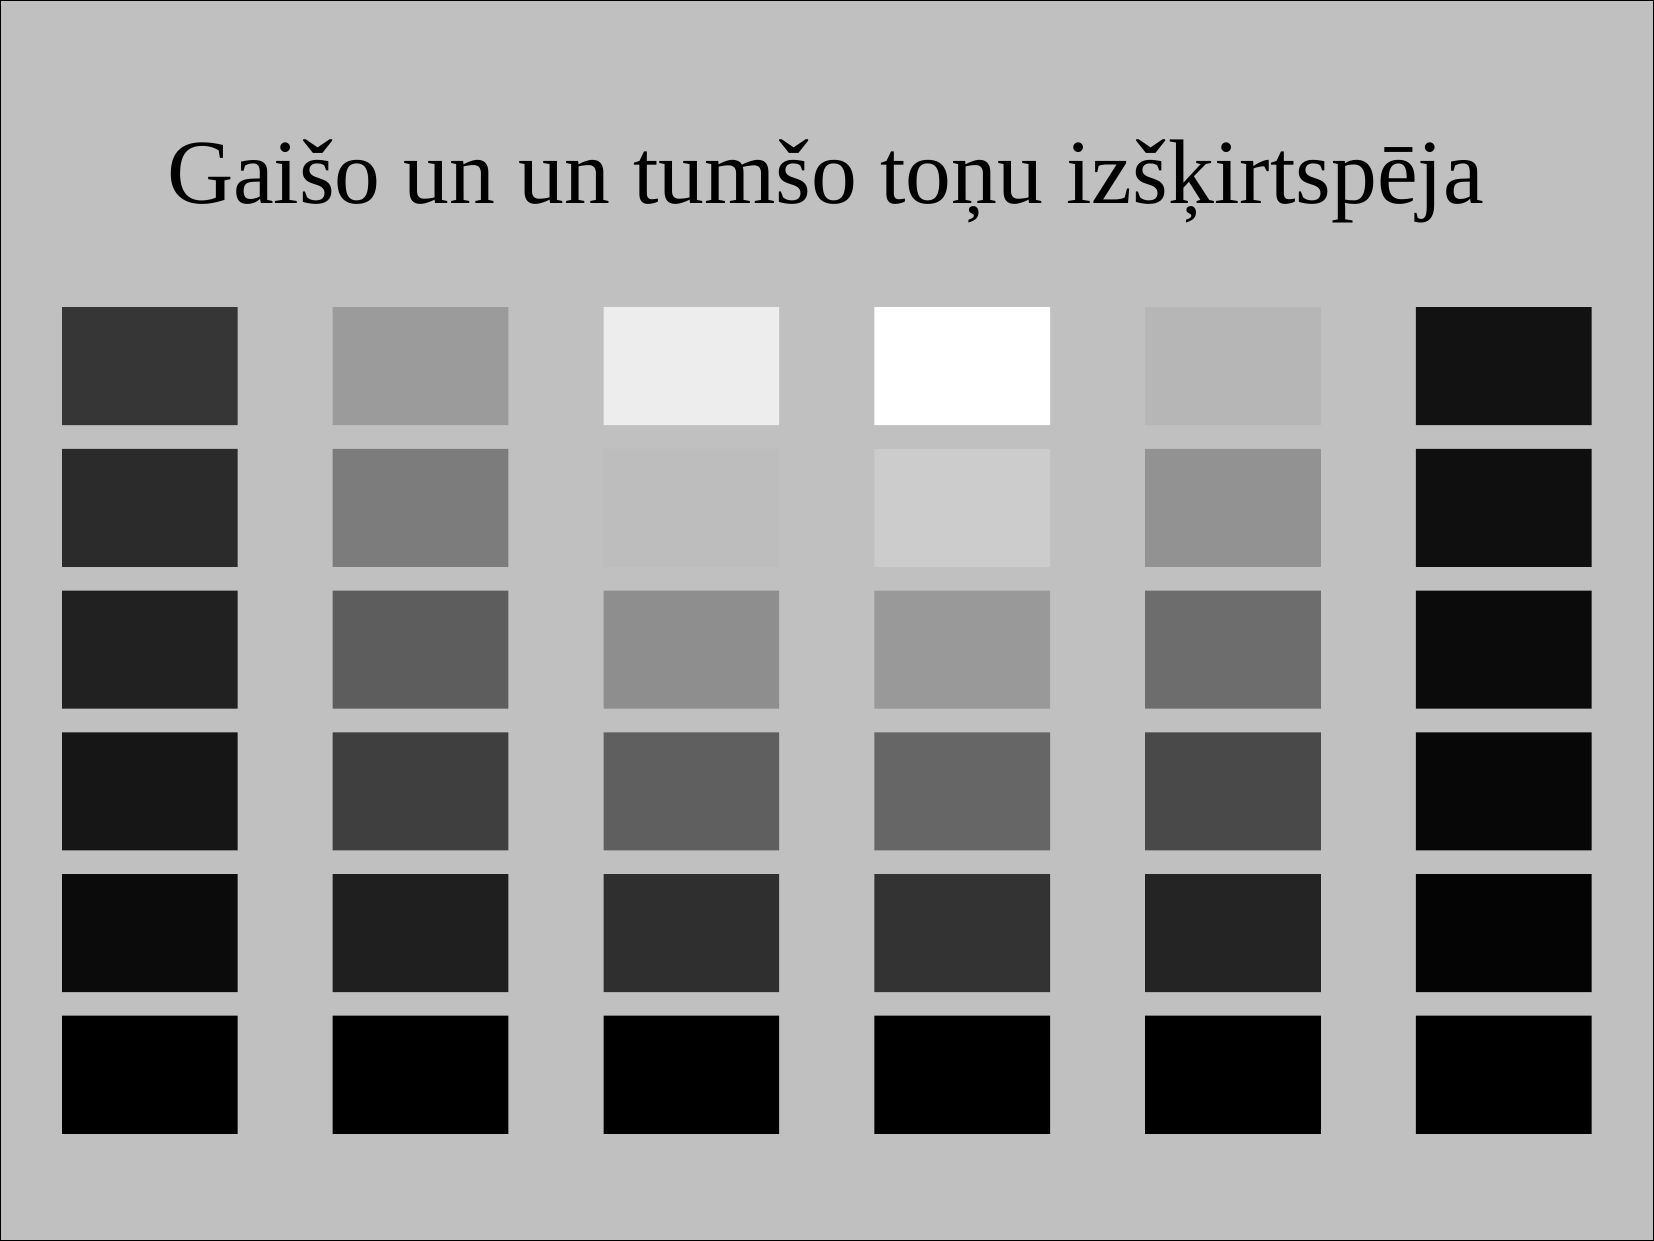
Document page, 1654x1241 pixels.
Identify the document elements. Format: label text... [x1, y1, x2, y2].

text_box [0, 0, 1654, 1241]
title Gaišo un un tumšo toņu izšķirtspēja [29, 49, 1625, 296]
